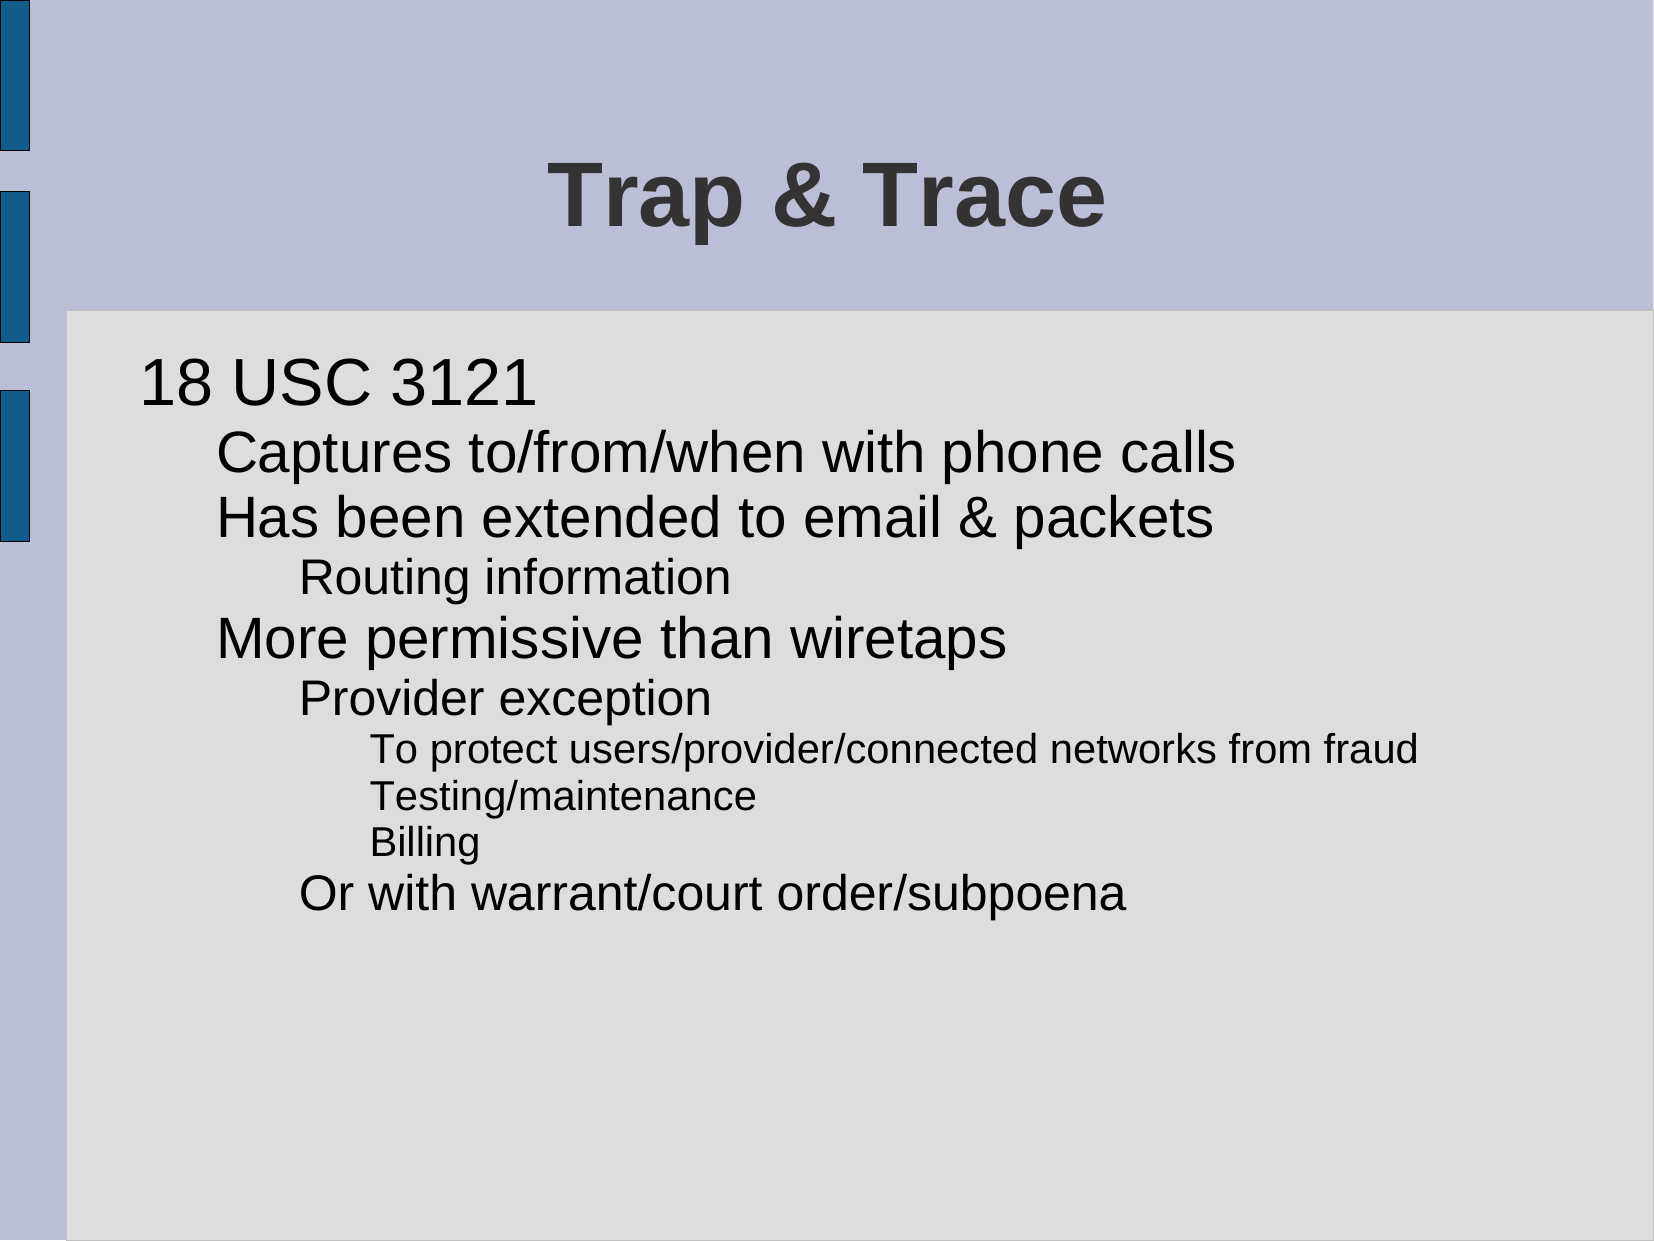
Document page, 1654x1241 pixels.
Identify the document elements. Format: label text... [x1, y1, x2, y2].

title Trap & Trace [121, 98, 1534, 291]
list 18 USC 3121 Captures to/from/when with phone calls Has been extended to email & packets Routing information More permissive than wiretaps Provider exception To protect users/provider/connected networks from fraud Testing/maintenance Billing Or with warrant/court order/subpoena [121, 344, 1534, 1112]
